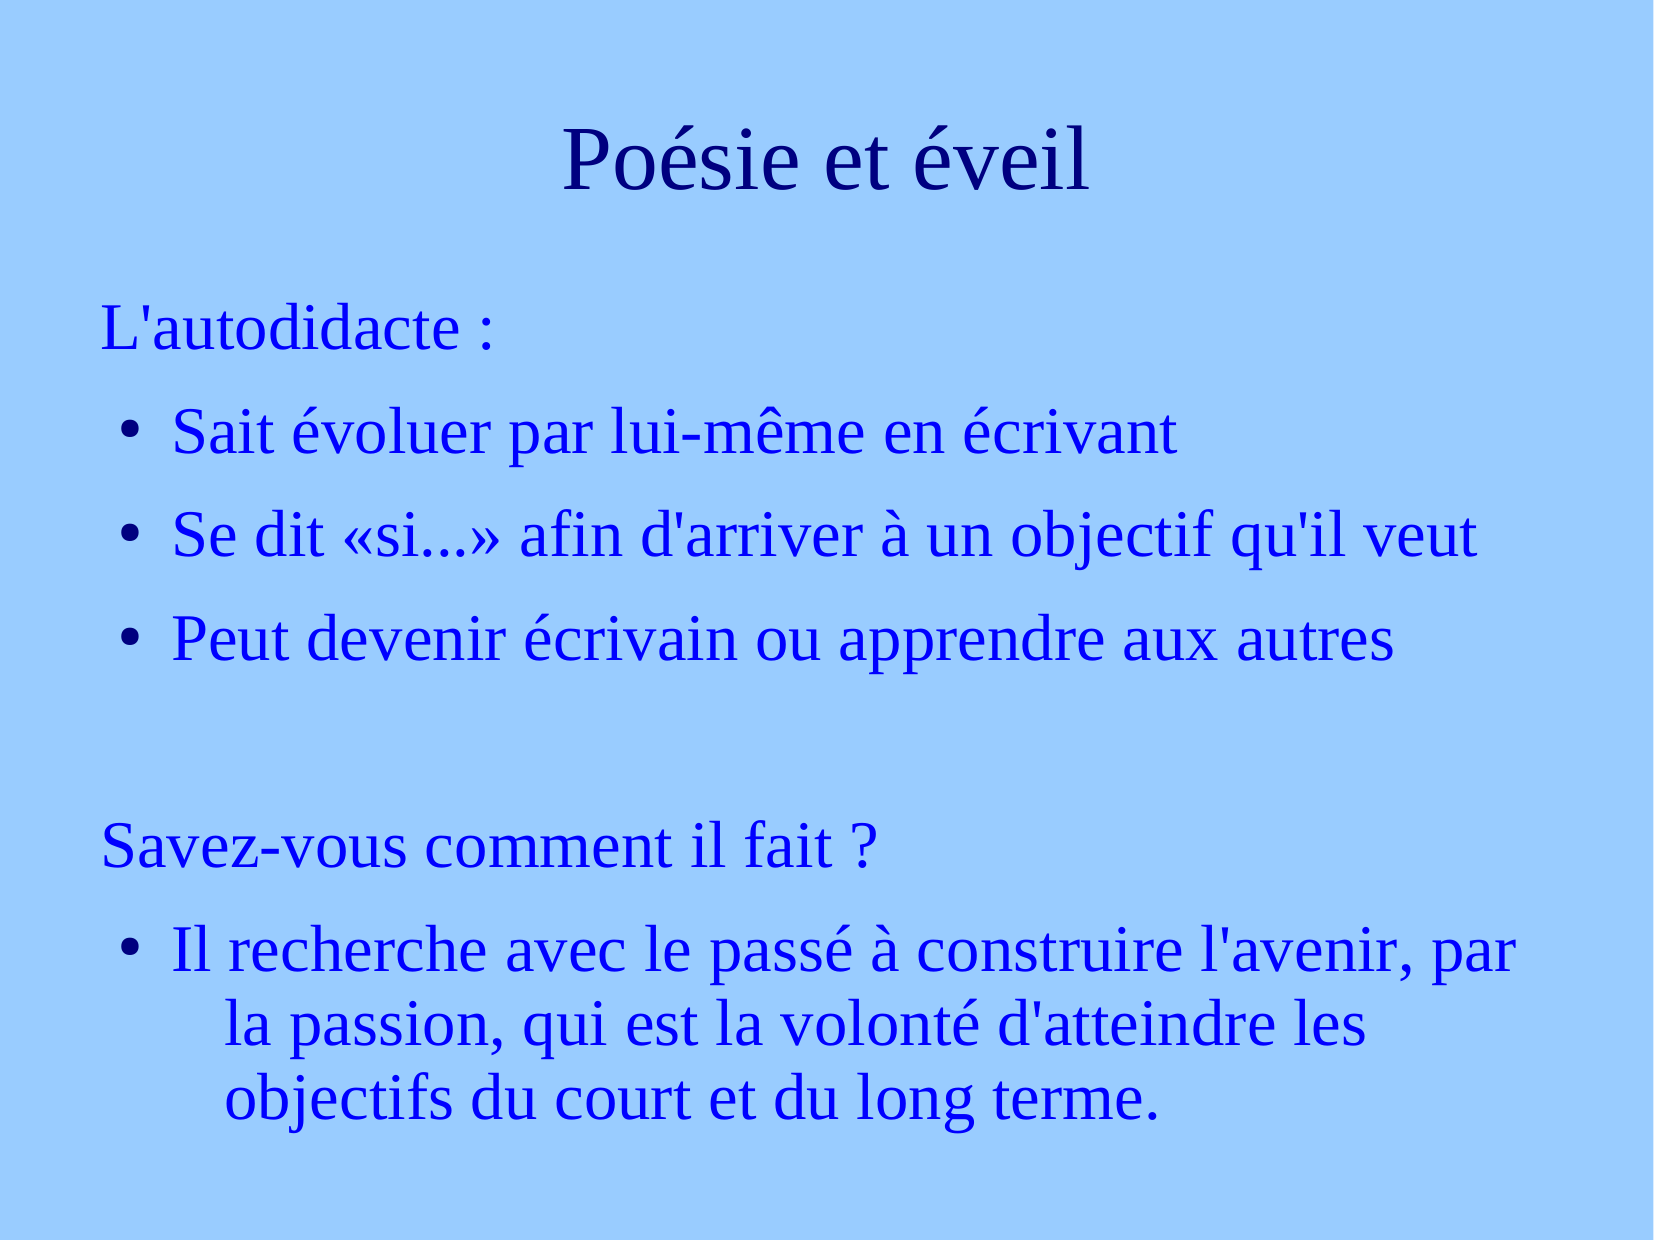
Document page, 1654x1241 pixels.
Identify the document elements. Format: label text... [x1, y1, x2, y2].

list L'autodidacte : Sait évoluer par lui-même en écrivant Se dit «si...» afin d'arriver à un objectif qu'il veut Peut devenir écrivain ou apprendre aux autres Savez-vous comment il fait ? Il recherche avec le passé à construire l'avenir, par la passion, qui est la volonté d'atteindre les objectifs du court et du long terme. [82, 290, 1571, 1134]
title Poésie et éveil [82, 55, 1571, 263]
